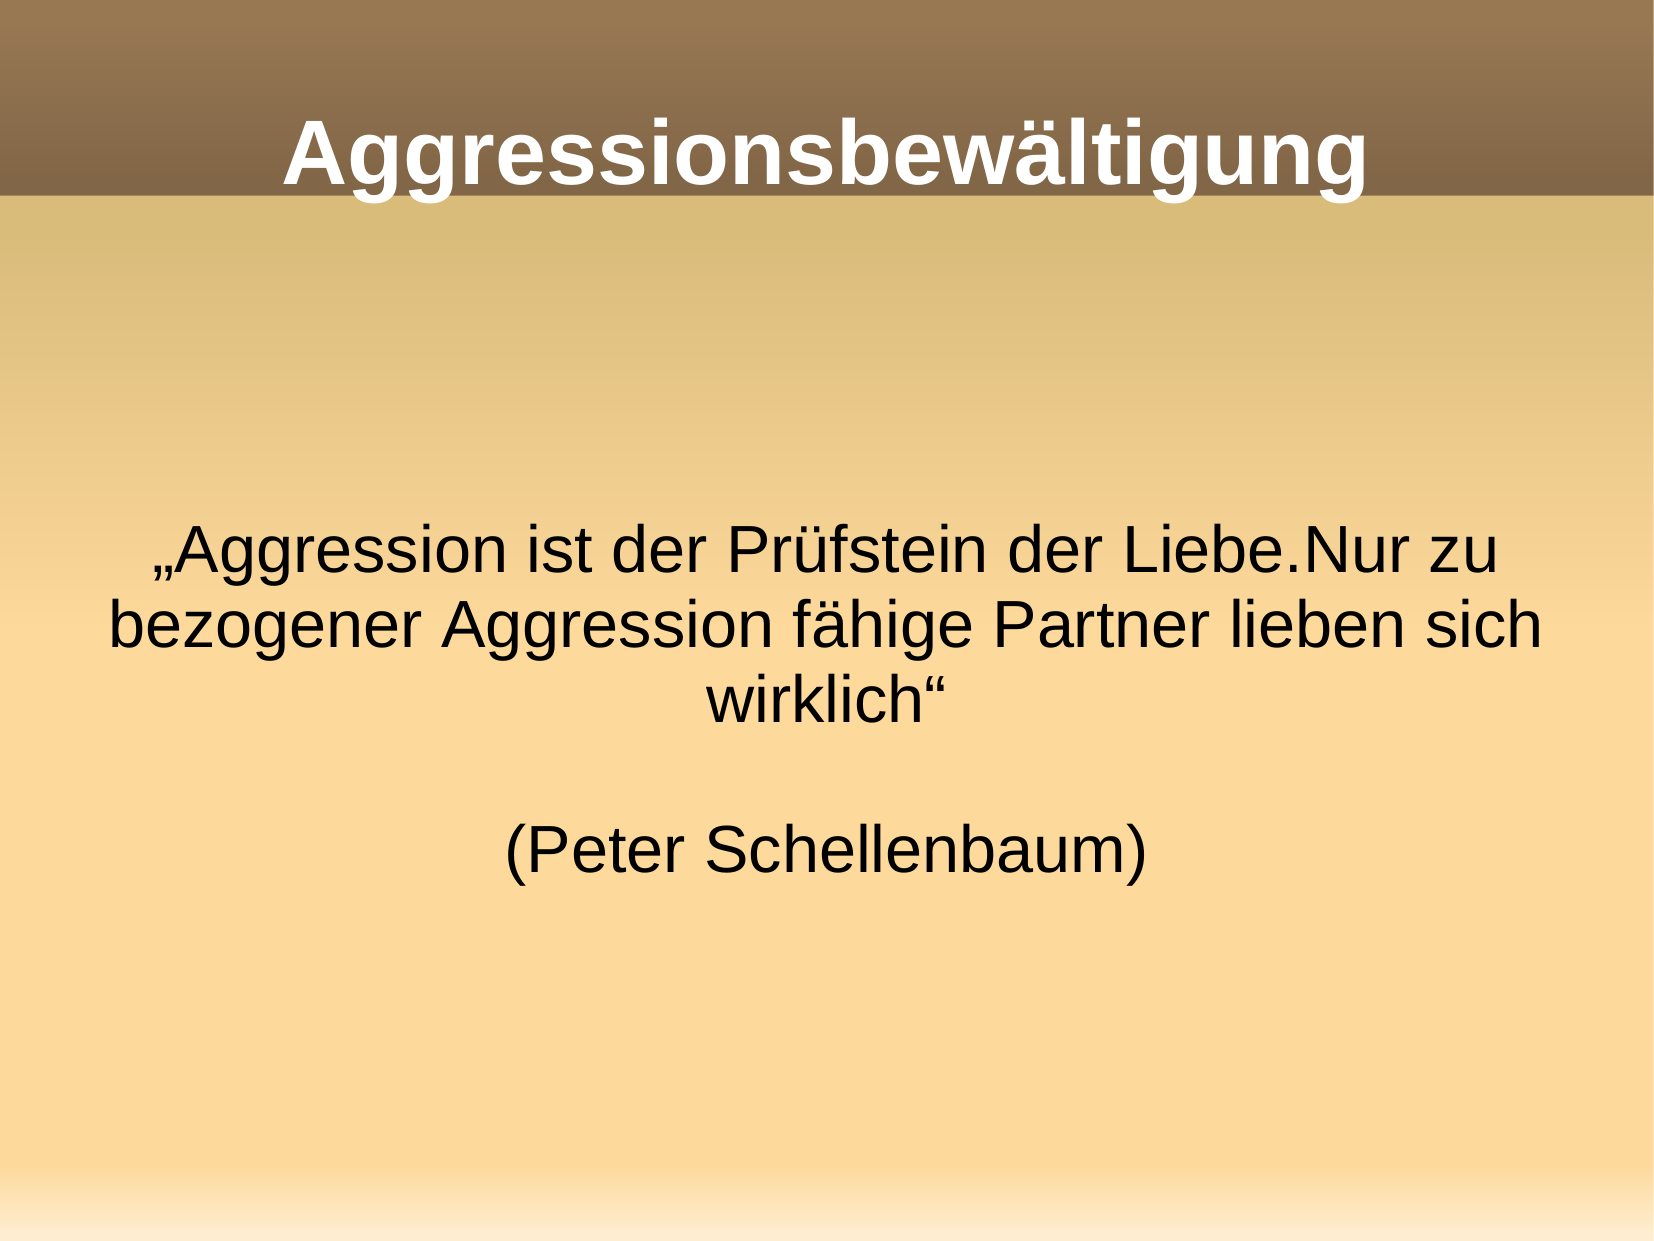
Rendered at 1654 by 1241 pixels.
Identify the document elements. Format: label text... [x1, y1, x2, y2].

subtitle „Aggression ist der Prüfstein der Liebe.Nur zu bezogener Aggression fähige Partner lieben sich wirklich“ (Peter Schellenbaum) [82, 290, 1571, 1109]
picture [0, 0, 1654, 1241]
title Aggressionsbewältigung [82, 56, 1571, 250]
